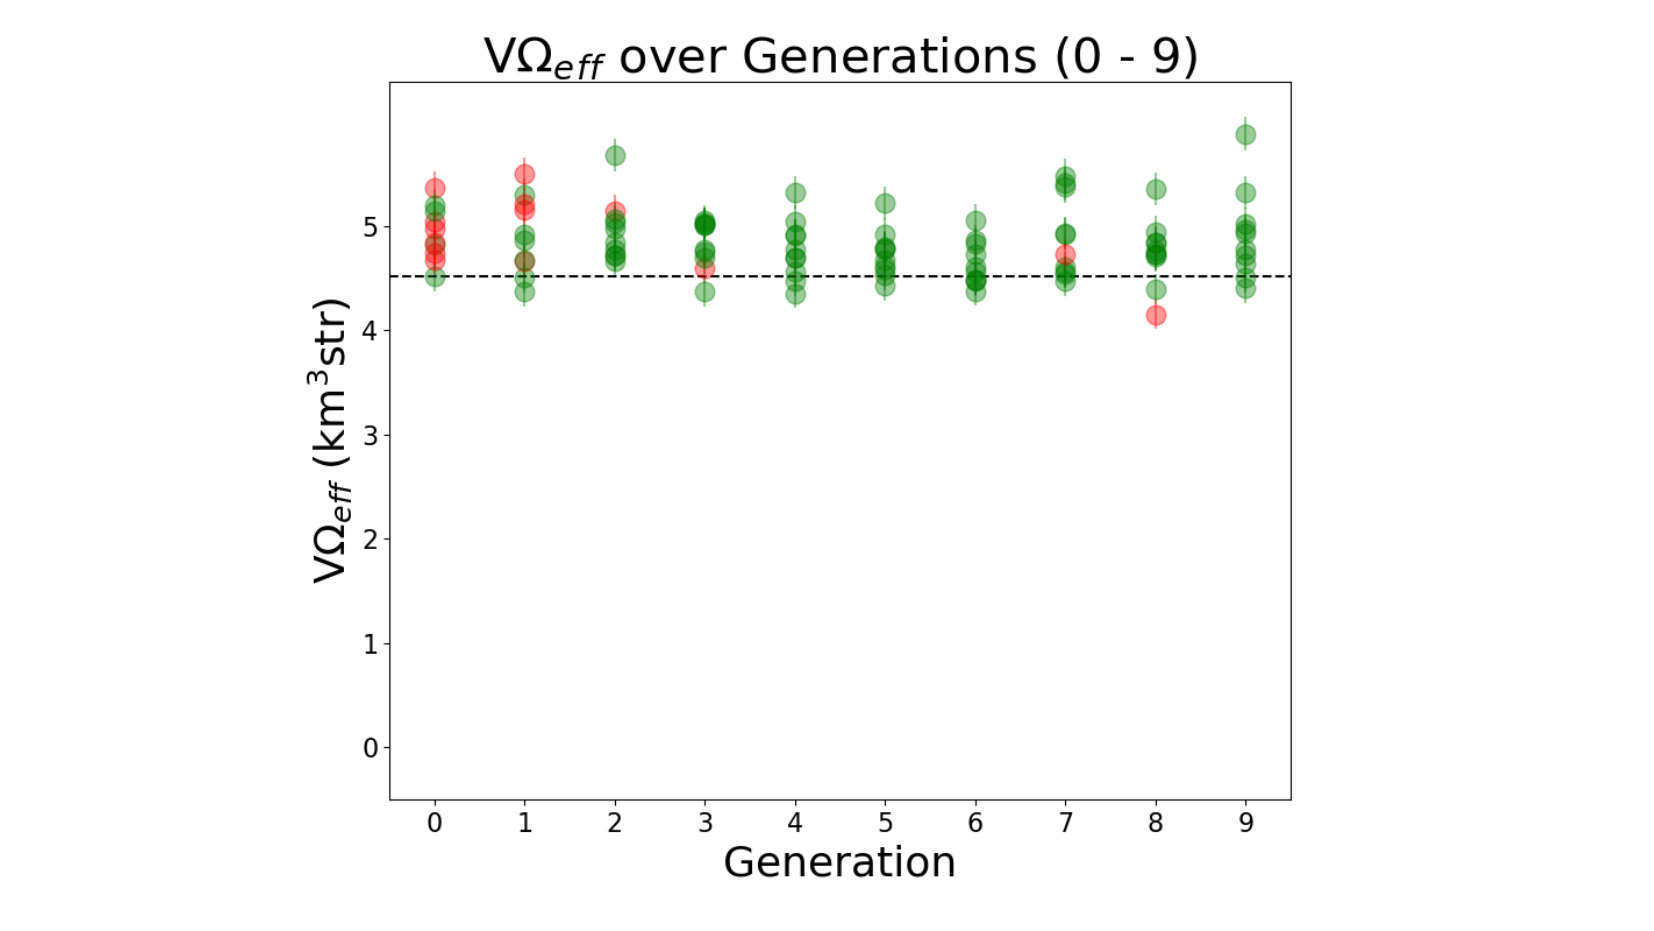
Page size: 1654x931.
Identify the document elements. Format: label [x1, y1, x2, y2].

picture [244, 0, 1407, 902]
